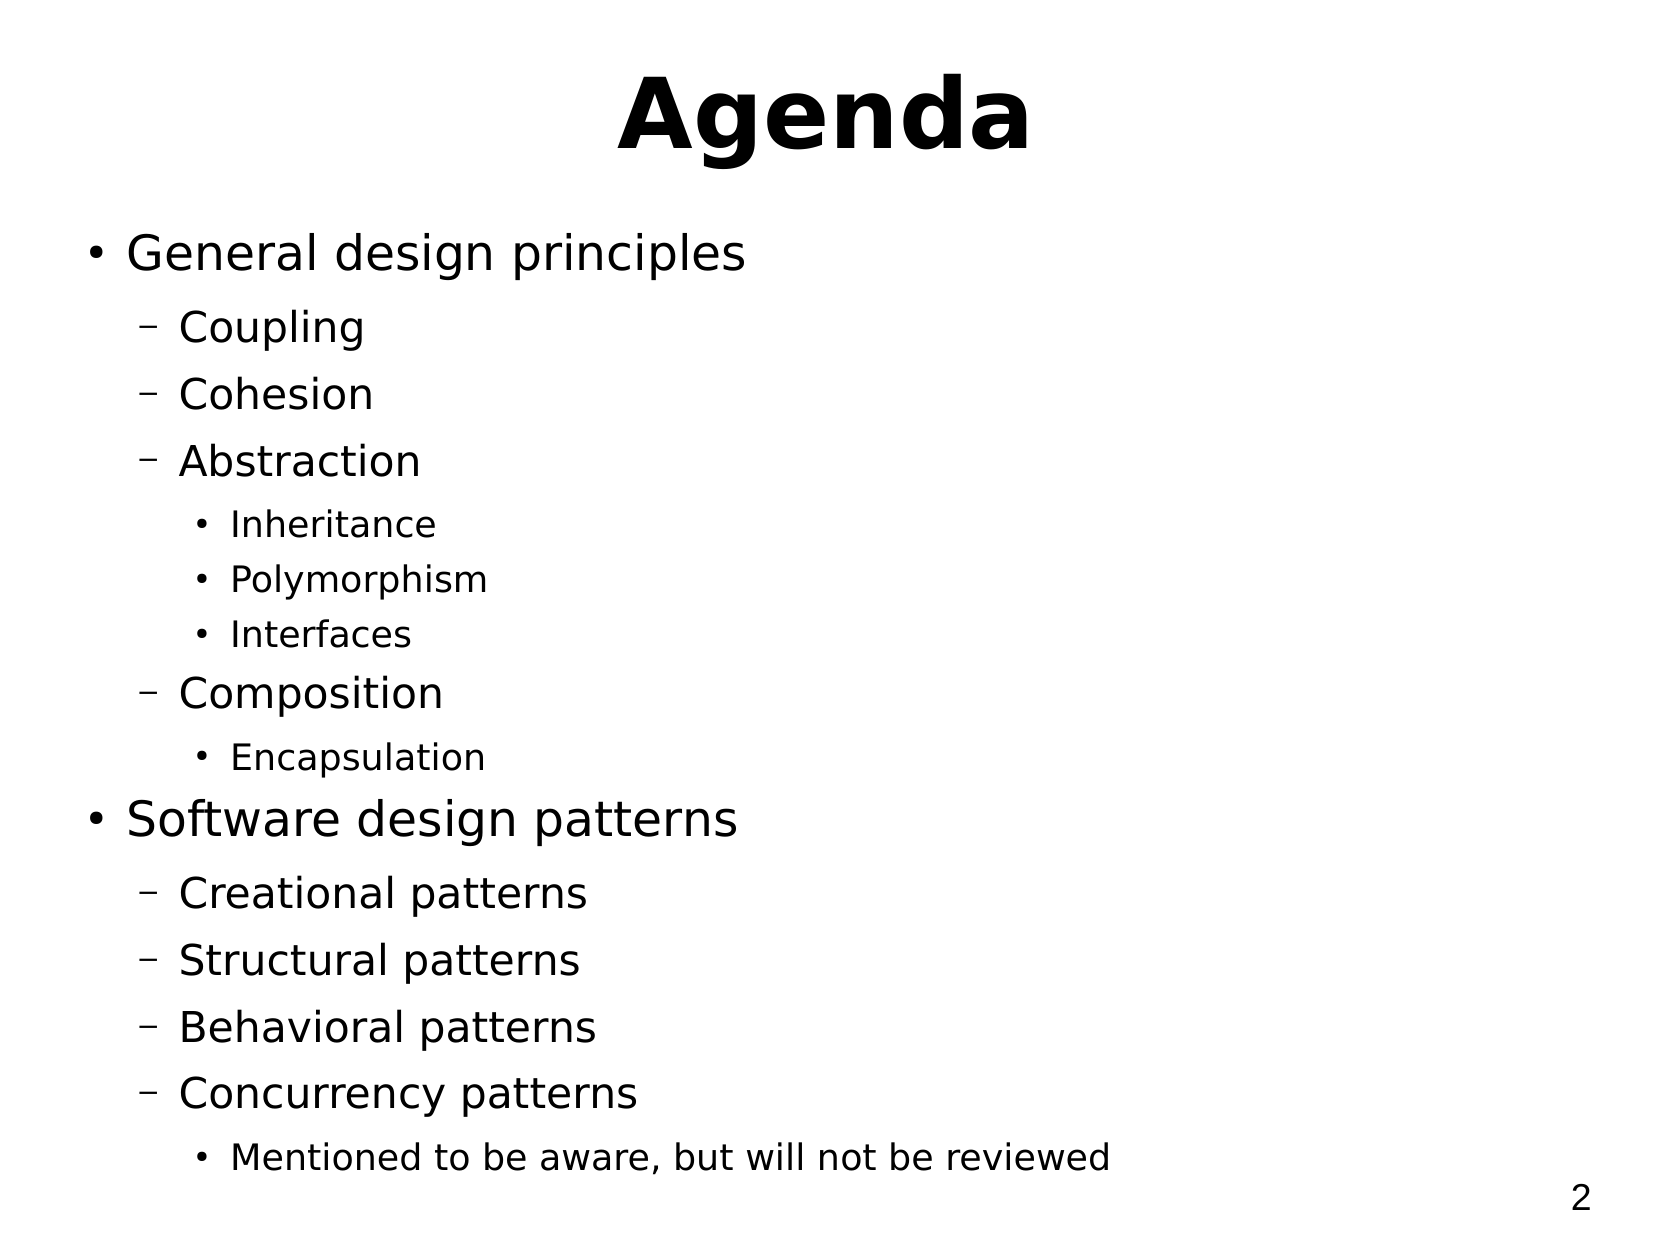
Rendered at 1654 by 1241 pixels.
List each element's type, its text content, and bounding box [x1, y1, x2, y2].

list General design principles Coupling Cohesion Abstraction Inheritance Polymorphism Interfaces Composition Encapsulation Software design patterns Creational patterns Structural patterns Behavioral patterns Concurrency patterns Mentioned to be aware, but will not be reviewed [75, 225, 1539, 1186]
title Agenda [82, 57, 1571, 172]
